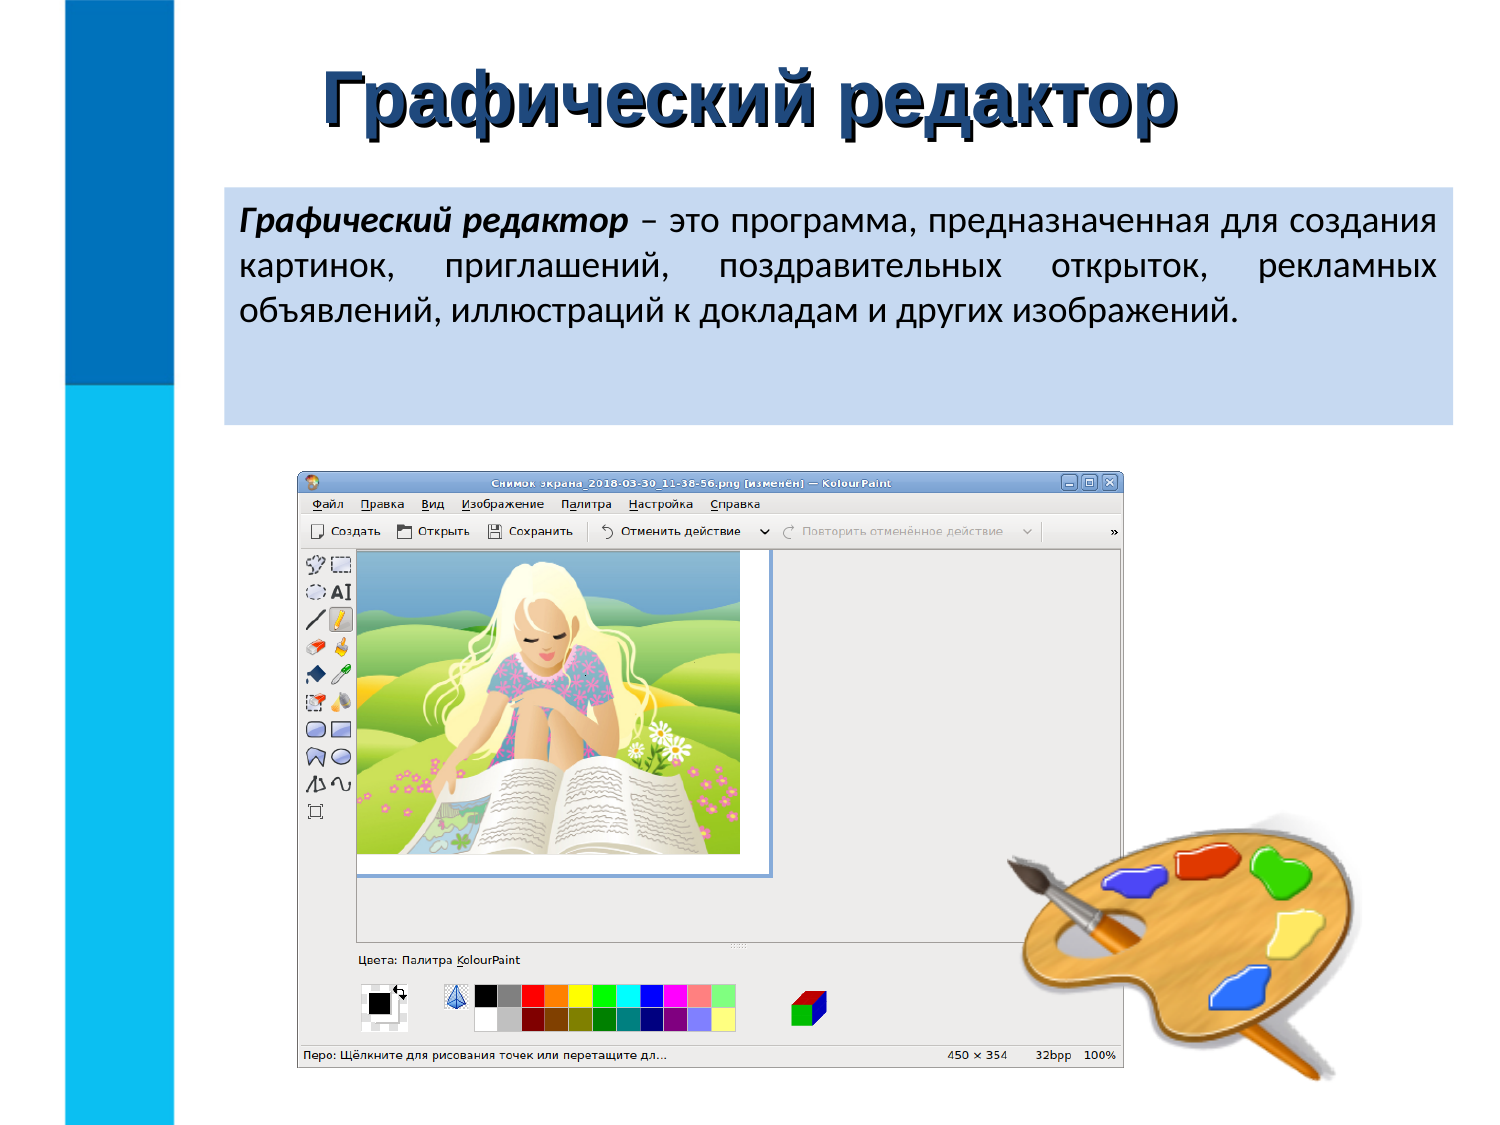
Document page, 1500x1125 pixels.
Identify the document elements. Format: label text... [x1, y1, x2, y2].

picture [0, 0, 1500, 1125]
title Графический редактор [75, 0, 1426, 188]
text_box Графический редактор – это программа, предназначенная для создания картинок, приглашений, поздравительных открыток, рекламных объявлений, иллюстраций к докладам и других изображений. [224, 187, 1454, 426]
